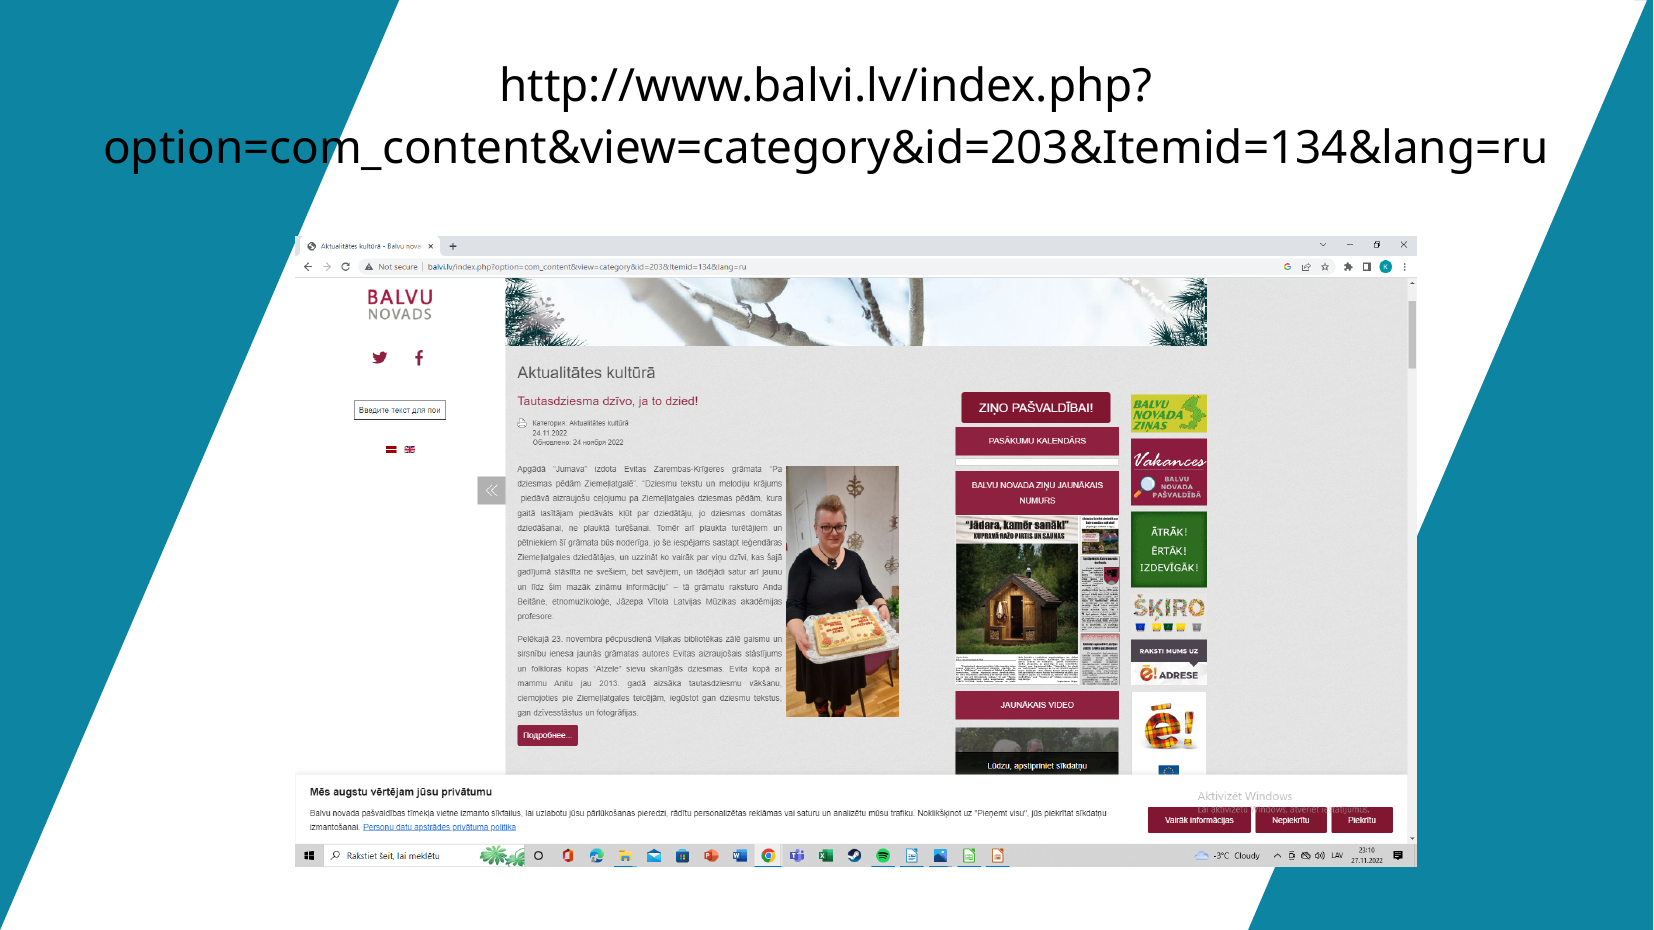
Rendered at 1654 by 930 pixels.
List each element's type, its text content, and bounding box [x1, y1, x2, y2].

picture [295, 236, 1417, 867]
title http://www.balvi.lv/index.php?option=com_content&view=category&id=203&Itemid=134&lang=ru [82, 156, 1571, 193]
